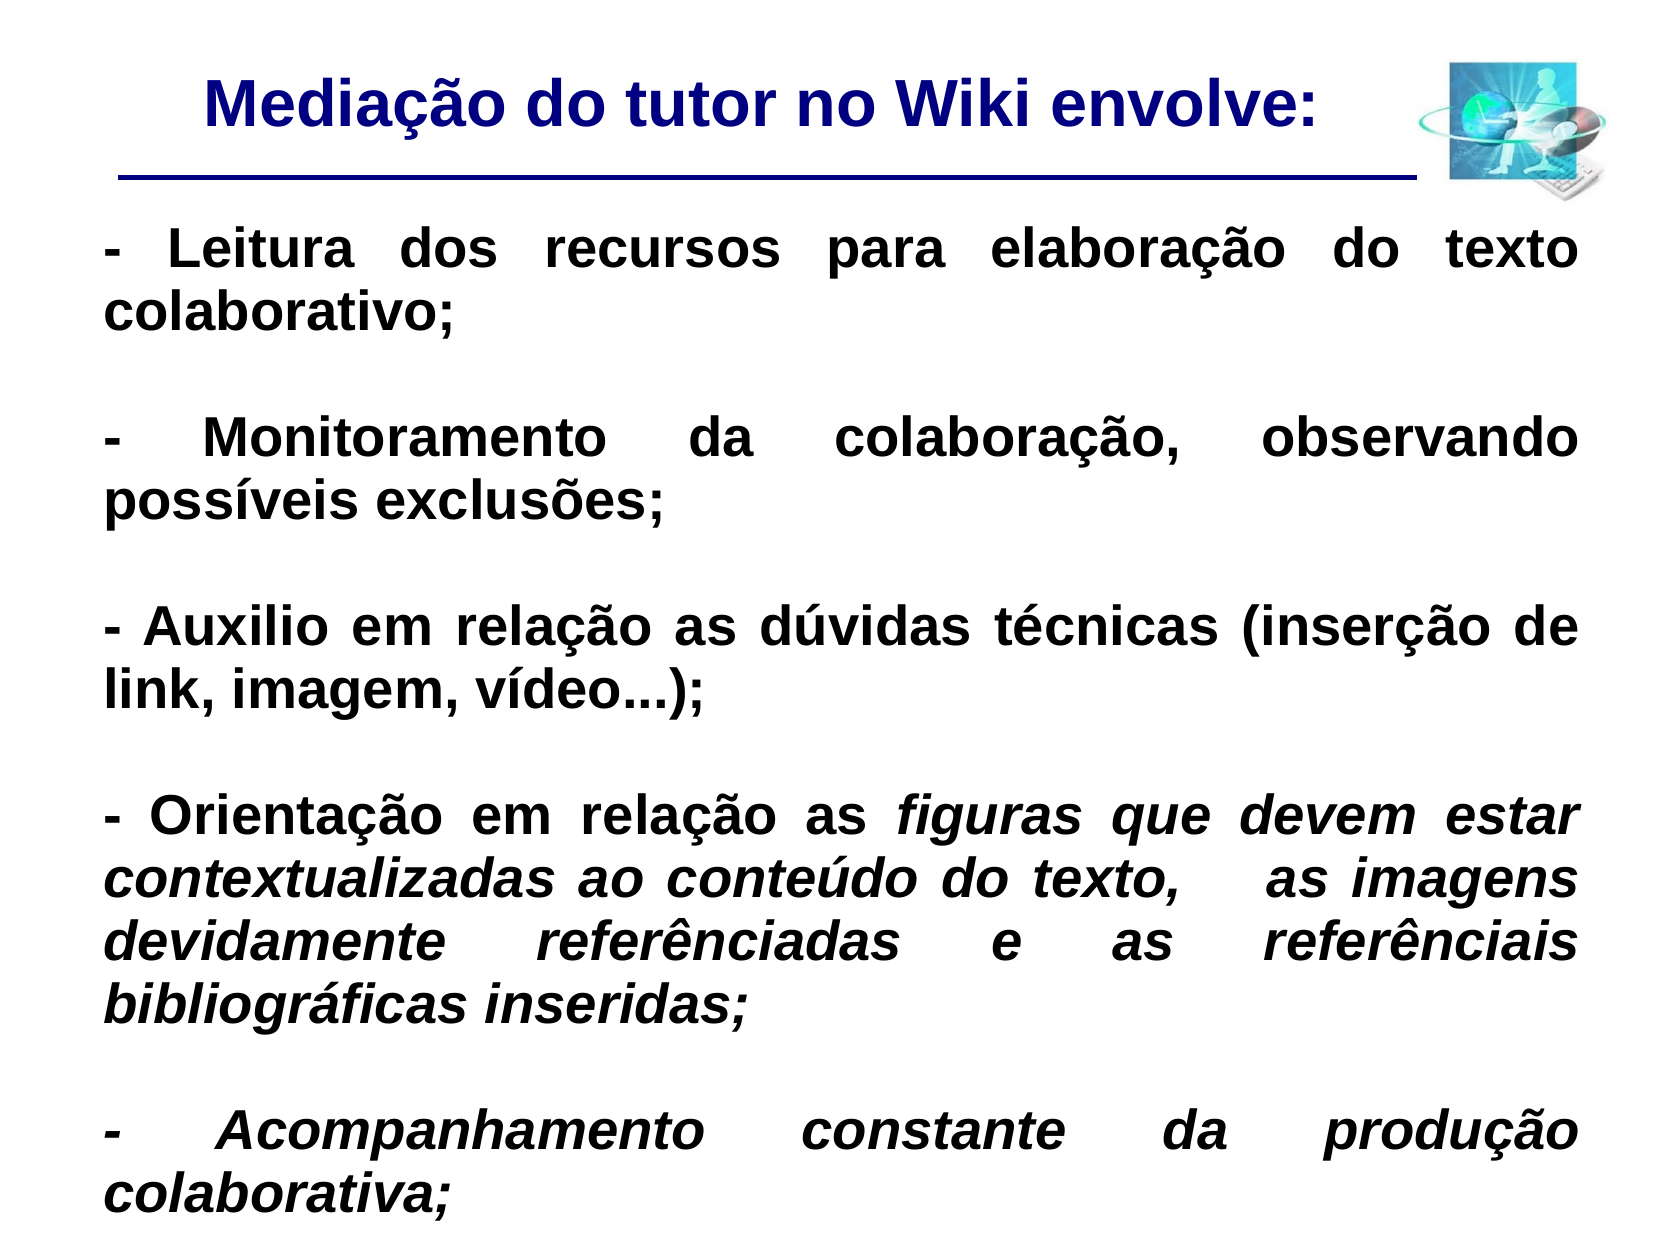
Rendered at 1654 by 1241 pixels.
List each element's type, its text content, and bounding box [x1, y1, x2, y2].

picture [1417, 59, 1609, 211]
text_box - Leitura dos recursos para elaboração do texto colaborativo; - Monitoramento da colaboração, observando possíveis exclusões; - Auxilio em relação as dúvidas técnicas (inserção de link, imagem, vídeo...); - Orientação em relação as figuras que devem estar contextualizadas ao conteúdo do texto, as imagens devidamente referênciadas e as referênciais bibliográficas inseridas; - Acompanhamento constante da produção colaborativa; [88, 208, 1595, 1241]
text_box Mediação do tutor no Wiki envolve: [115, 59, 1418, 149]
